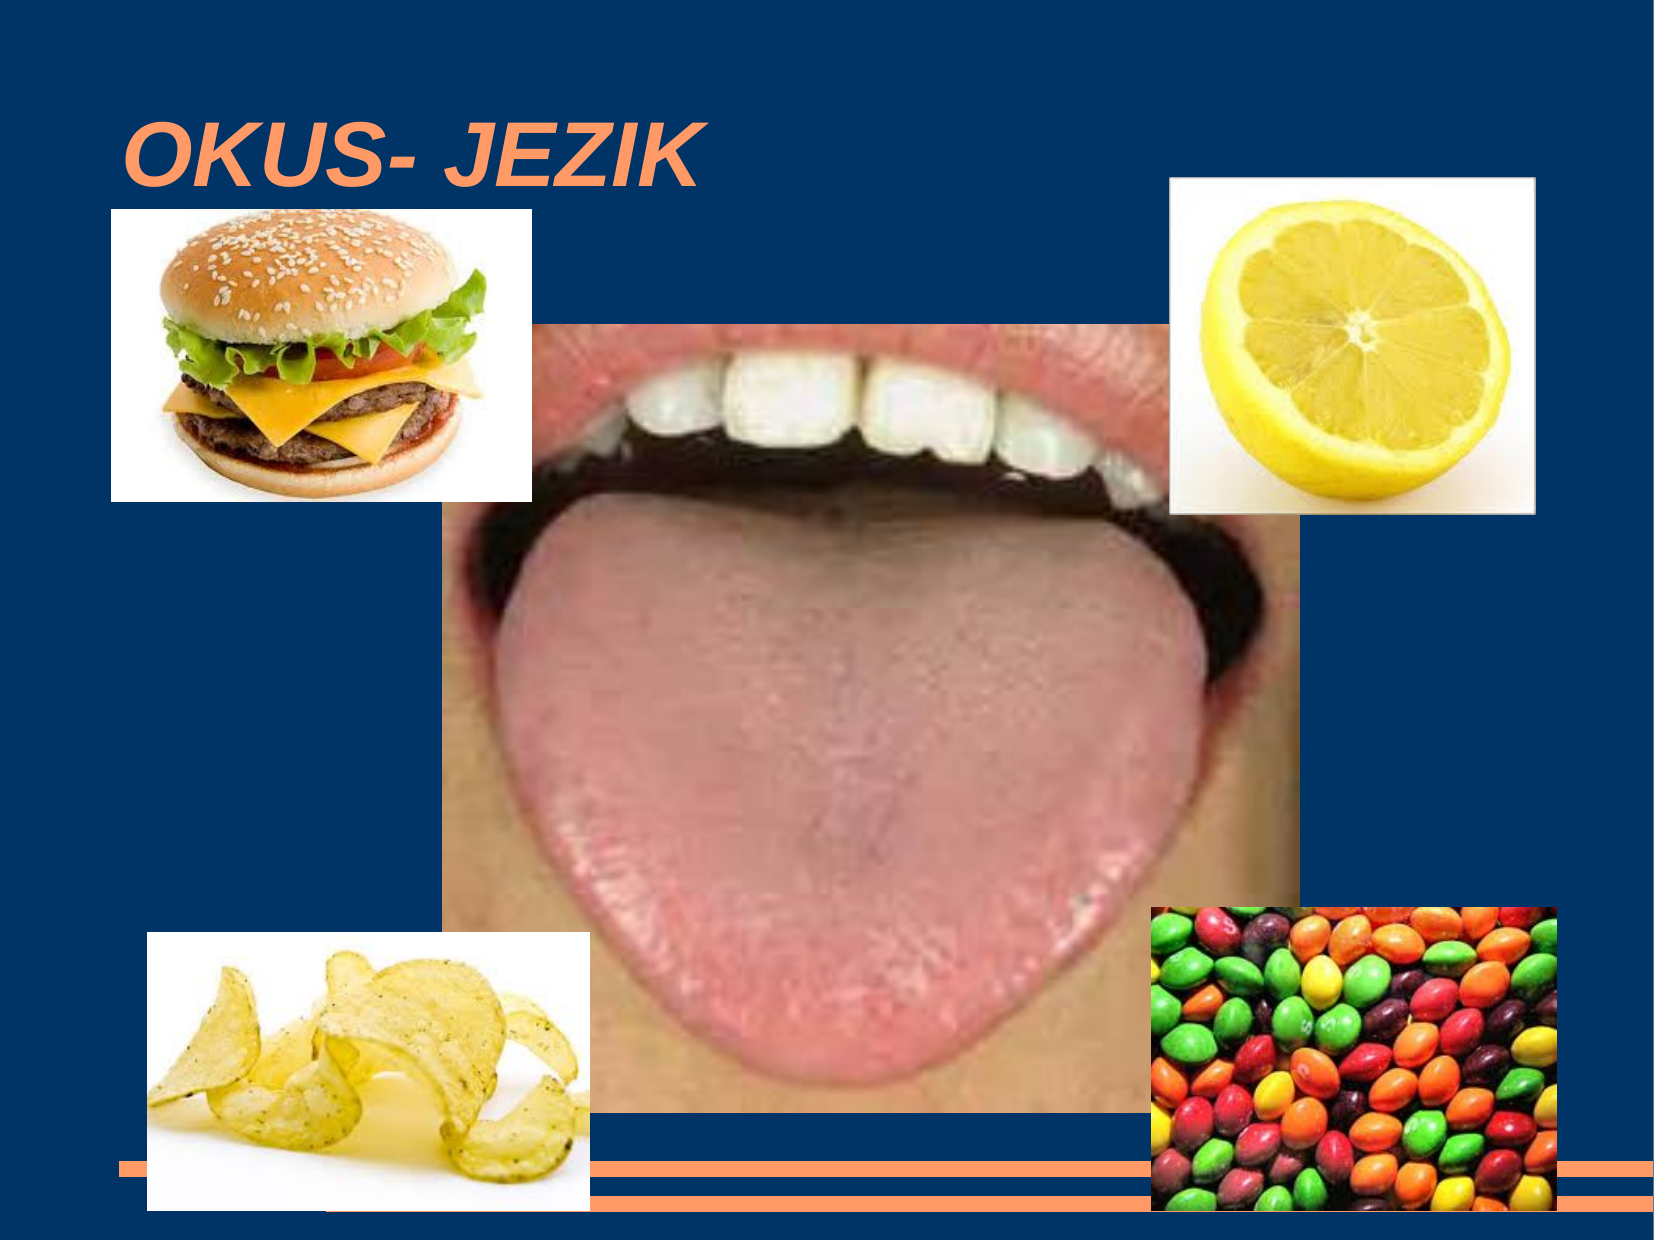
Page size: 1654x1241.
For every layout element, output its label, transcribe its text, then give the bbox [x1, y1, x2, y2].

picture [111, 177, 1557, 1211]
title OKUS- JEZIK [121, 46, 1534, 254]
